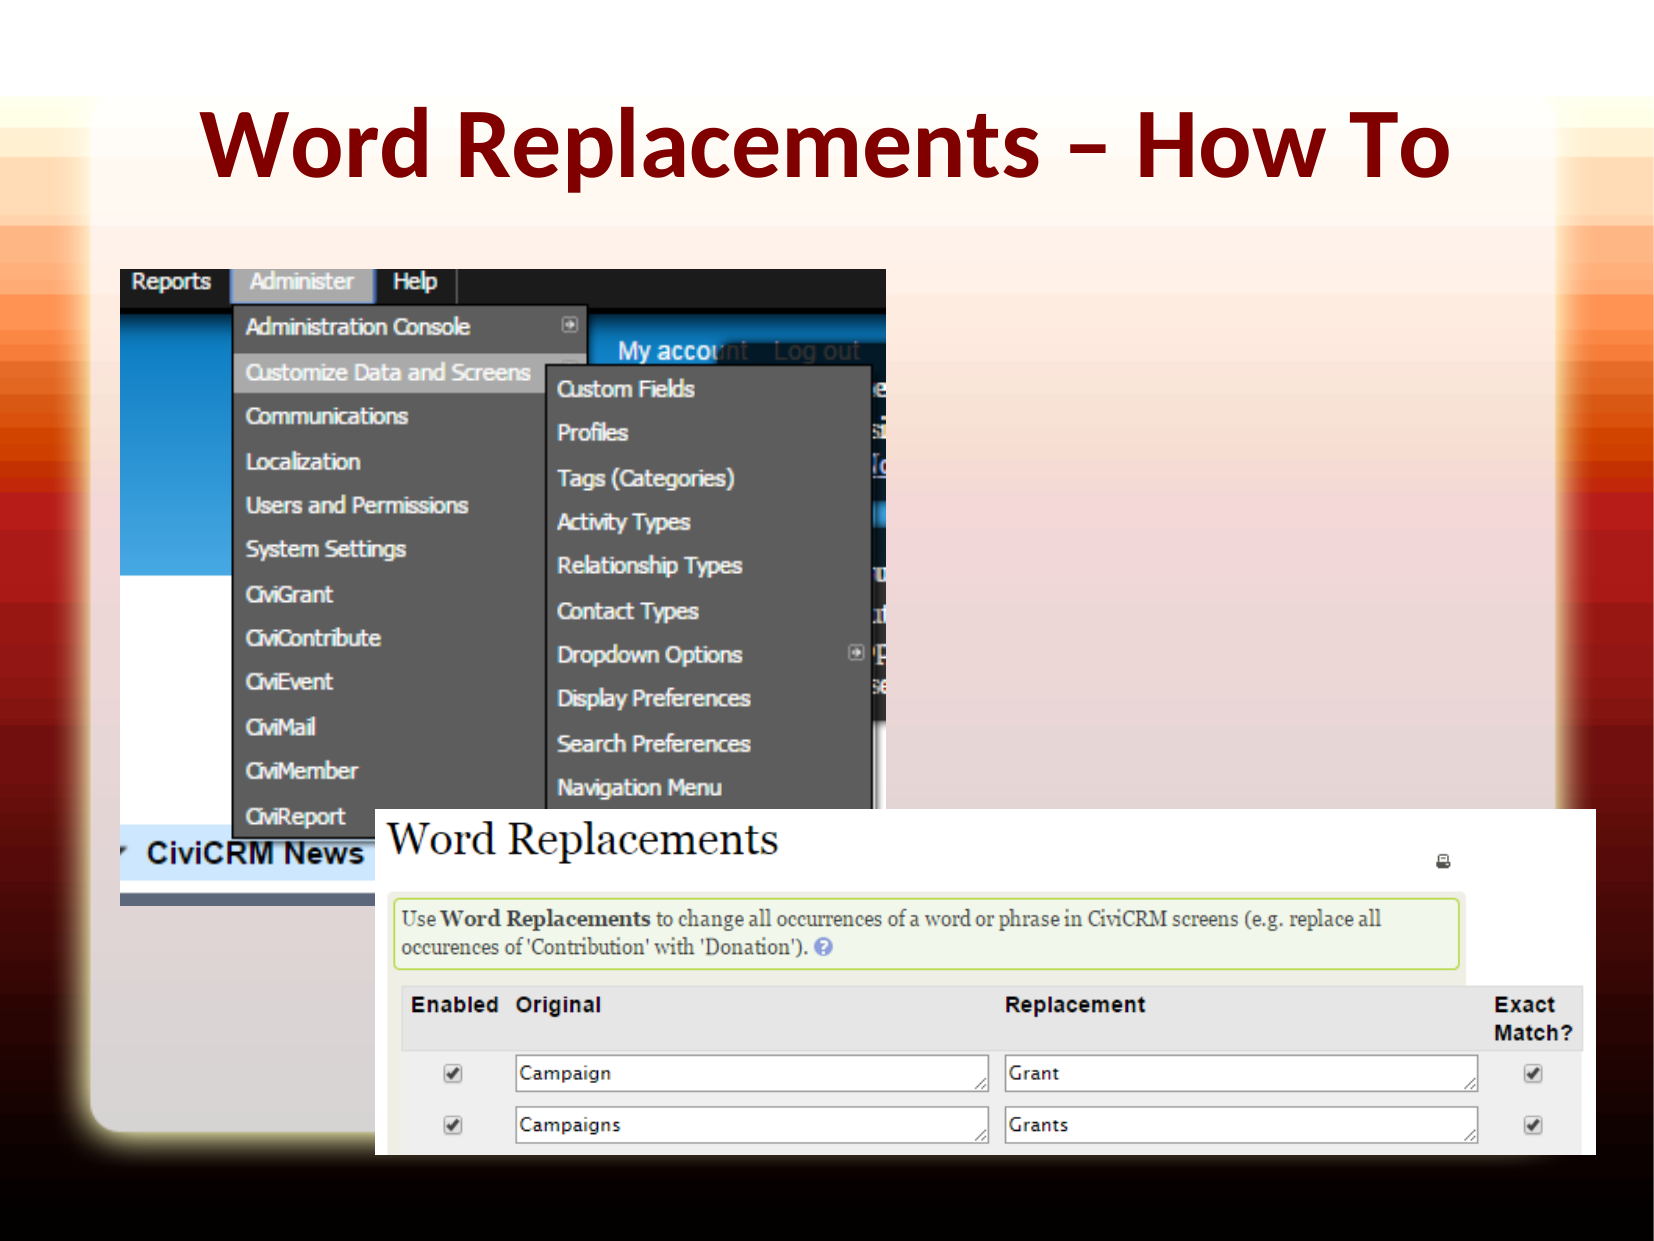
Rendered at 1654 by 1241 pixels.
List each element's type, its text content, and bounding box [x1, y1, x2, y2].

picture [0, 0, 1654, 1241]
title Word Replacements – How To [118, 49, 1536, 257]
